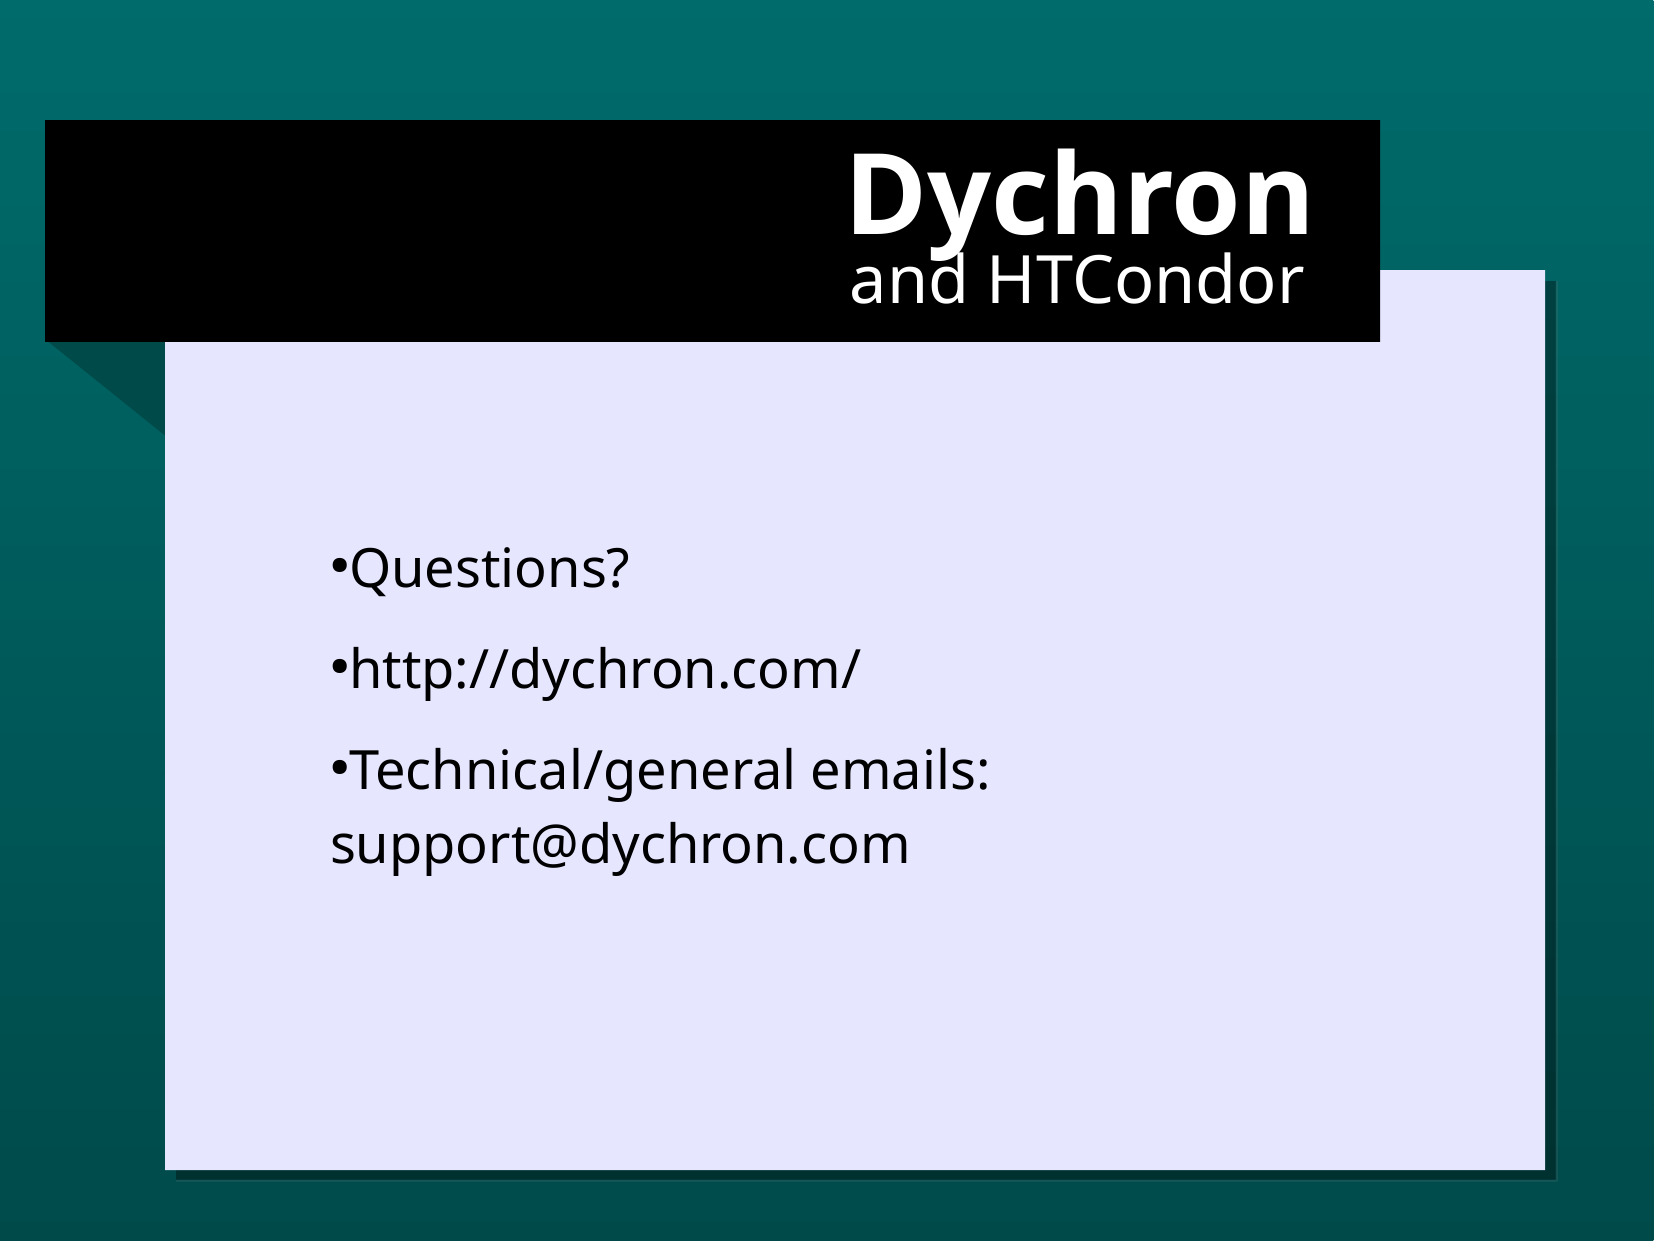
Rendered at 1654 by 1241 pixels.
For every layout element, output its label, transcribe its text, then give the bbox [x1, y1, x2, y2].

title Dychron [345, 105, 1316, 225]
text_box and HTCondor [285, 225, 1321, 342]
subtitle Questions? http://dychron.com/ Technical/general emails: support@dychron.com [330, 390, 1381, 1021]
text_box [44, 120, 1546, 1171]
